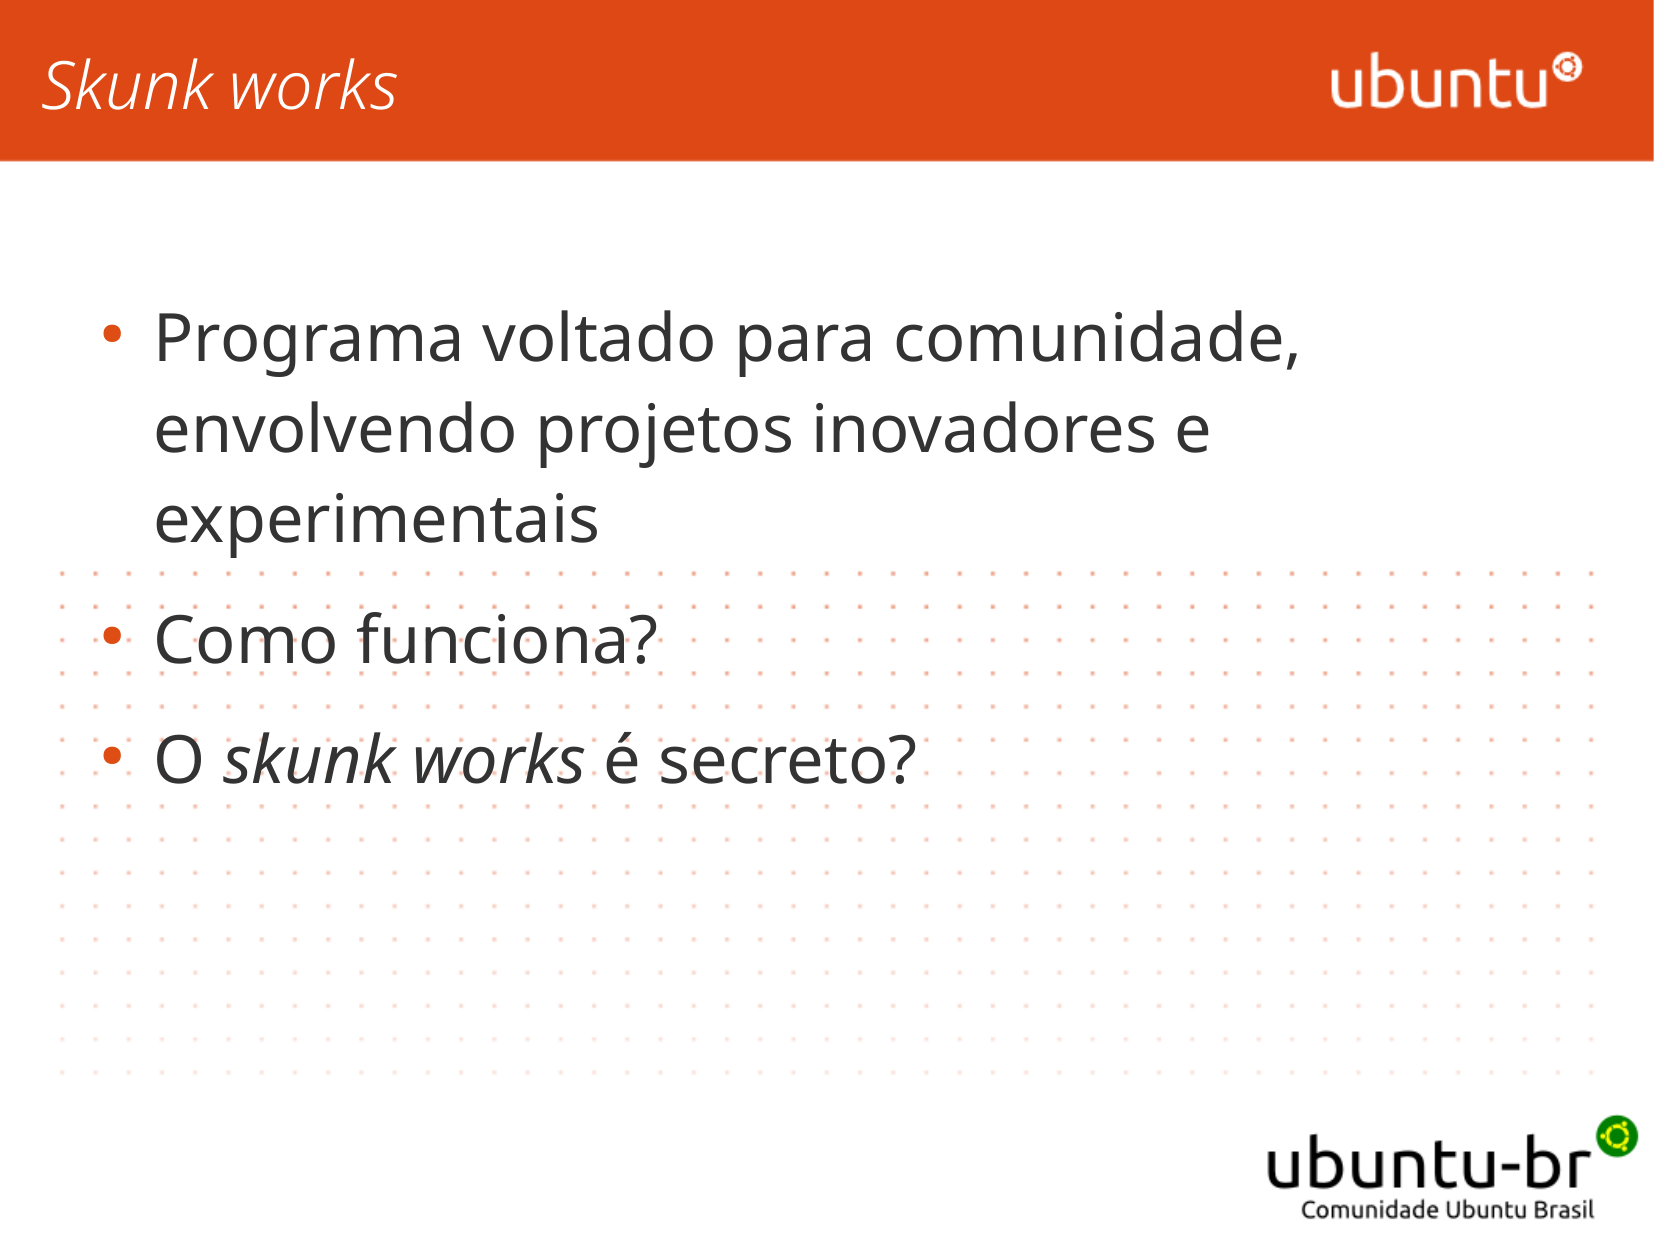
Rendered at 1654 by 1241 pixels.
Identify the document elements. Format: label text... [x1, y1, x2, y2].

picture [0, 0, 1654, 1241]
title Skunk works [41, 31, 1335, 136]
list Programa voltado para comunidade, envolvendo projetos inovadores e experimentais Como funciona? O skunk works é secreto? [82, 290, 1538, 1010]
